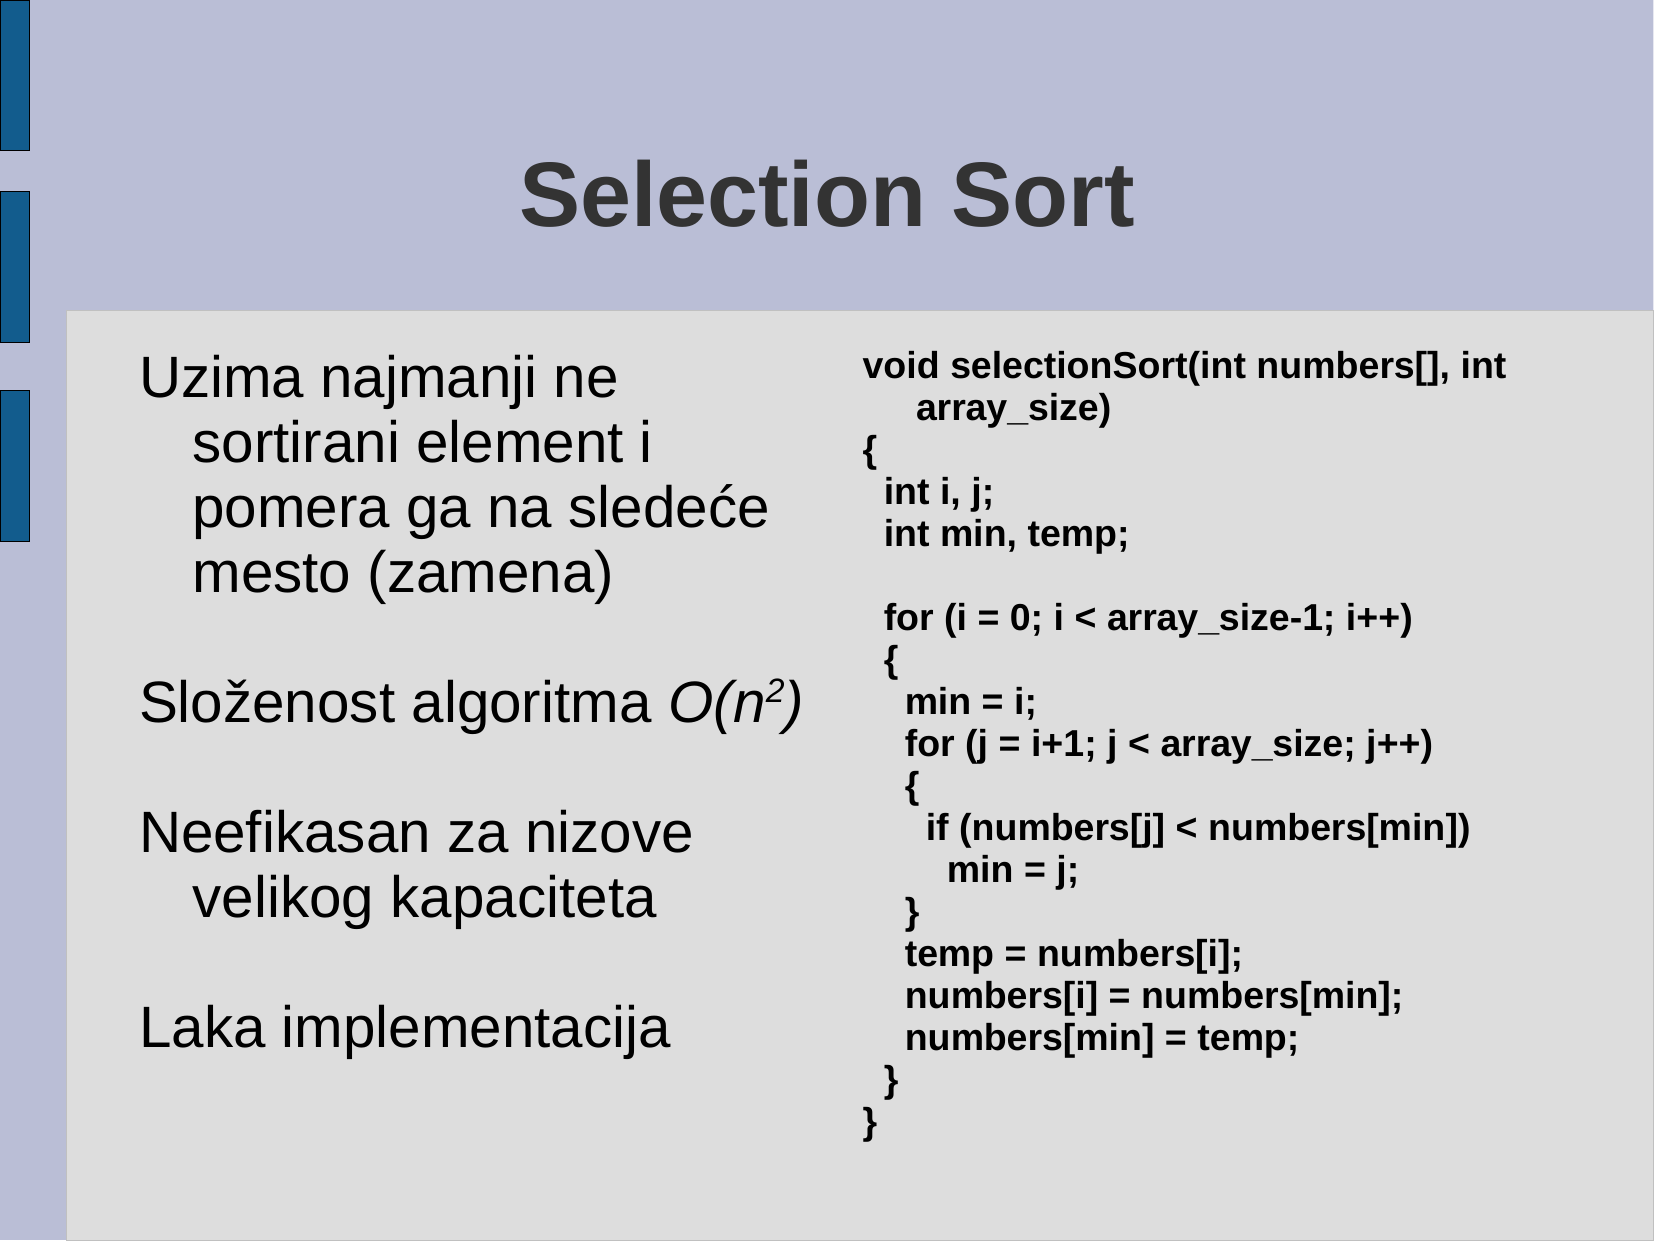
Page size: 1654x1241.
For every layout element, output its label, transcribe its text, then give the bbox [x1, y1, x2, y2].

title Selection Sort [121, 91, 1534, 299]
list void selectionSort(int numbers[], int array_size) { int i, j; int min, temp; for (i = 0; i < array_size-1; i++) { min = i; for (j = i+1; j < array_size; j++) { if (numbers[j] < numbers[min]) min = j; } temp = numbers[i]; numbers[i] = numbers[min]; numbers[min] = temp; } } [845, 344, 1535, 1143]
list Uzima najmanji ne sortirani element i pomera ga na sledeće mesto (zamena) Složenost algoritma O(n2) Neefikasan za nizove velikog kapaciteta Laka implementacija [121, 344, 811, 1128]
